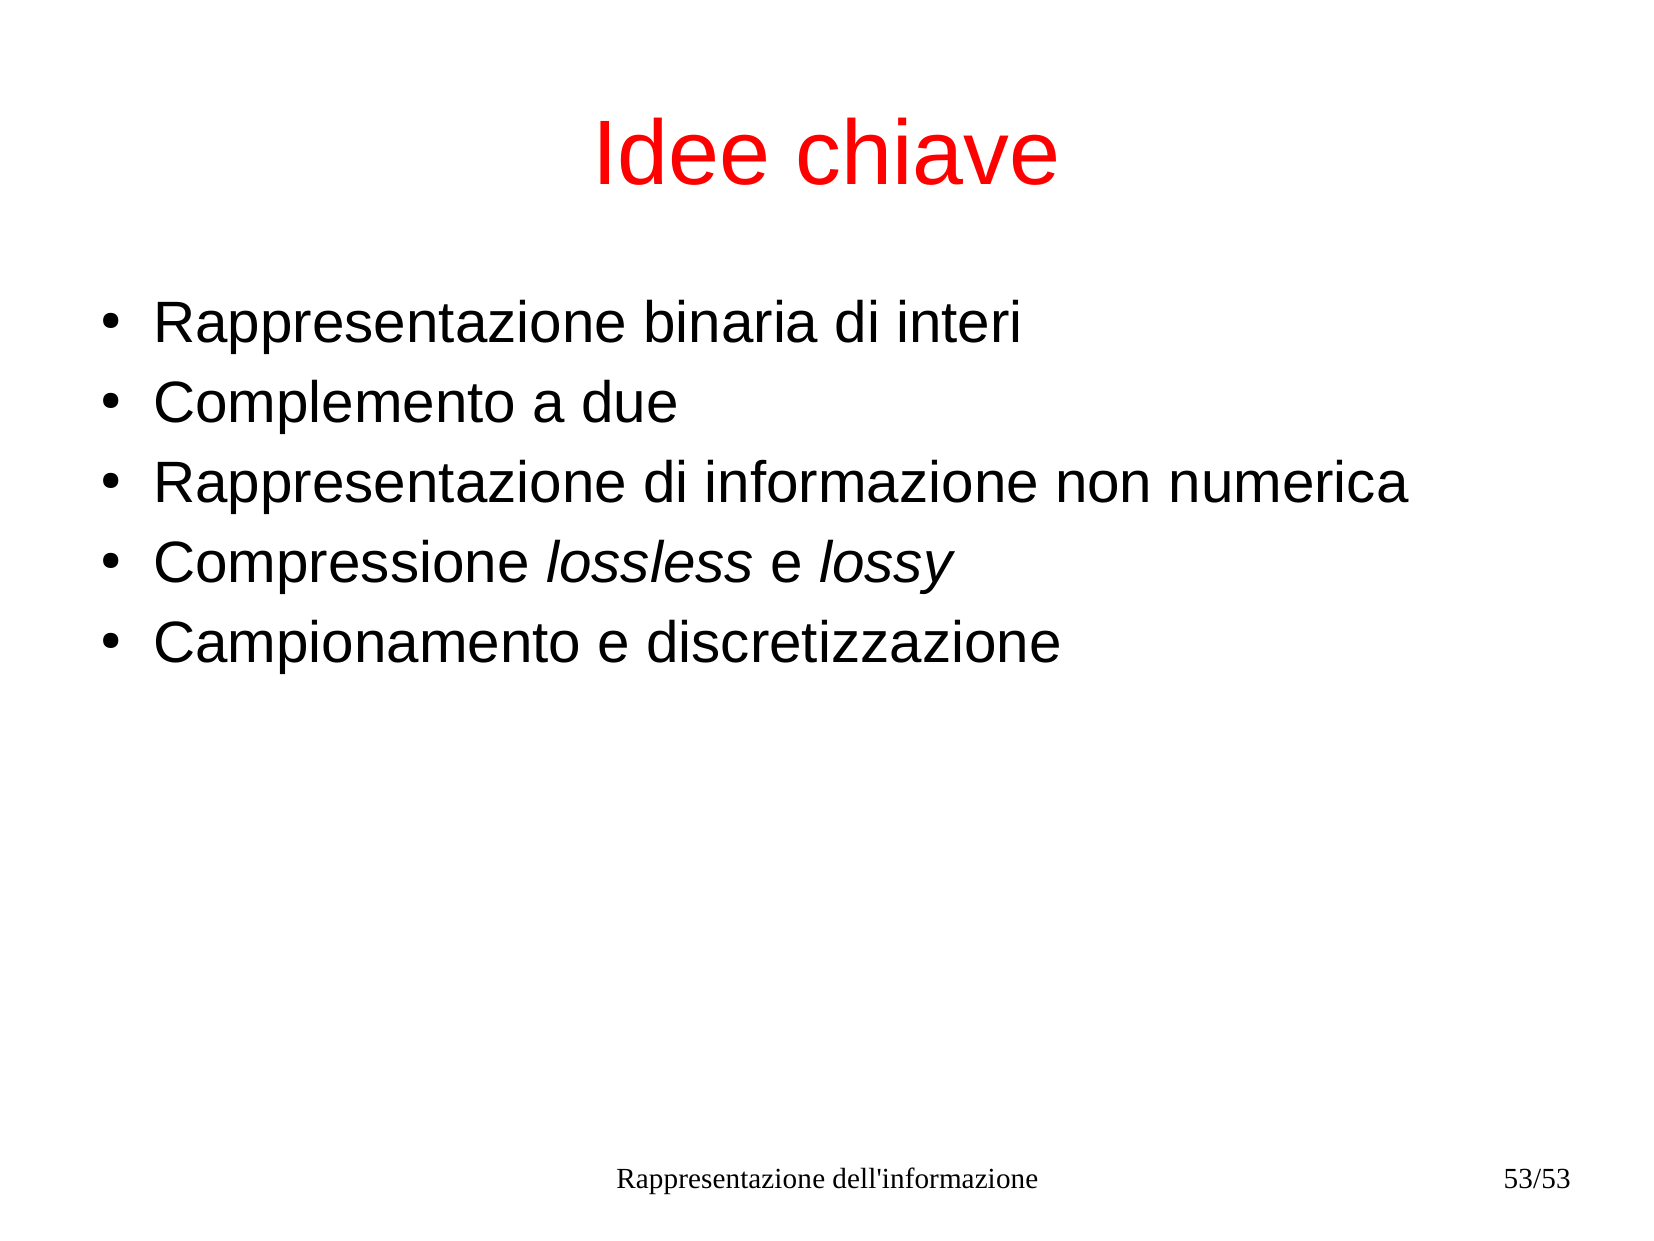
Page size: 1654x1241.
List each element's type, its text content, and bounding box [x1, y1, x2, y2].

title Idee chiave [82, 49, 1571, 257]
list Rappresentazione binaria di interi Complemento a due Rappresentazione di informazione non numerica Compressione lossless e lossy Campionamento e discretizzazione [82, 290, 1571, 1126]
